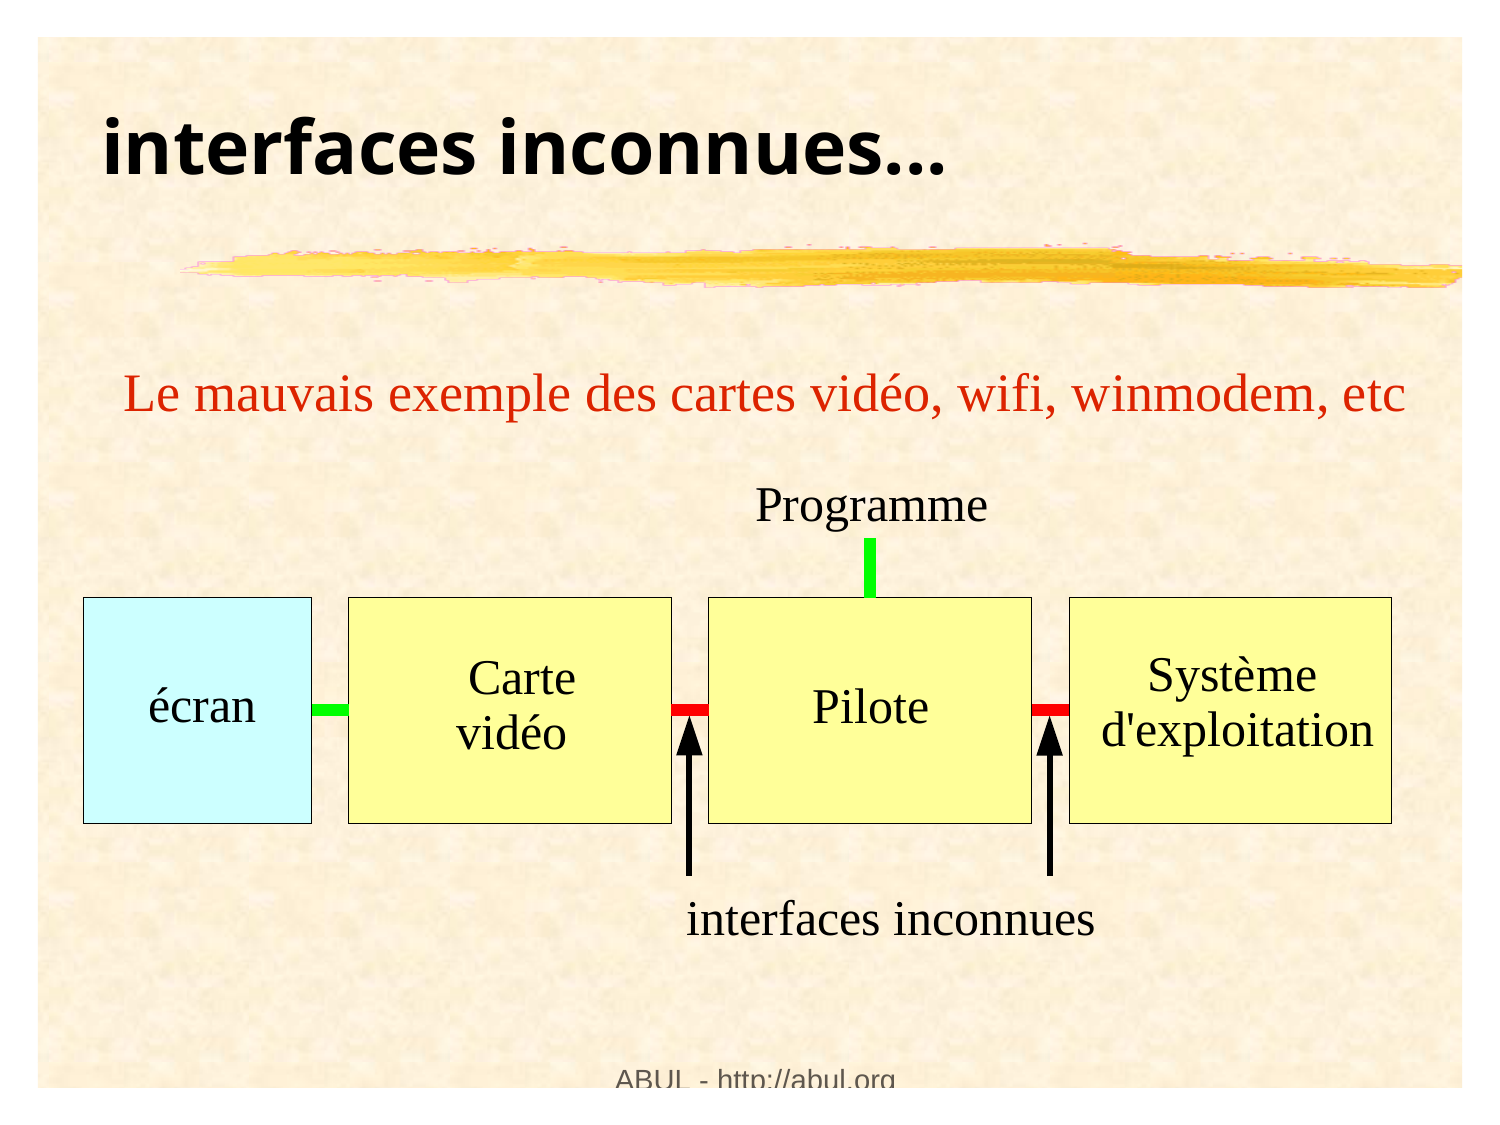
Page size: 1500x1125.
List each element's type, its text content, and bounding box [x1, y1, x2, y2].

text_box Le mauvais exemple des cartes vidéo, wifi, winmodem, etc [111, 363, 1439, 429]
text_box Pilote [801, 678, 966, 740]
text_box interfaces inconnues [674, 890, 1201, 952]
picture [883, 1076, 891, 1088]
text_box Programme [661, 477, 1071, 538]
picture [811, 1076, 818, 1088]
picture [639, 1081, 649, 1088]
text_box [83, 597, 312, 824]
text_box [348, 597, 672, 824]
picture [37, 37, 1463, 1088]
picture [639, 1072, 648, 1078]
text_box Système d'exploitation [1089, 646, 1376, 788]
picture [618, 1084, 630, 1088]
title interfaces inconnues... [101, 39, 1312, 253]
picture [738, 1076, 743, 1088]
picture [620, 1073, 627, 1082]
picture [722, 1076, 729, 1088]
text_box [708, 597, 1032, 824]
text_box écran [136, 678, 258, 739]
picture [858, 1076, 866, 1088]
text_box Carte vidéo [456, 649, 635, 771]
text_box [1069, 597, 1392, 824]
picture [754, 1076, 761, 1088]
picture [794, 1082, 801, 1088]
